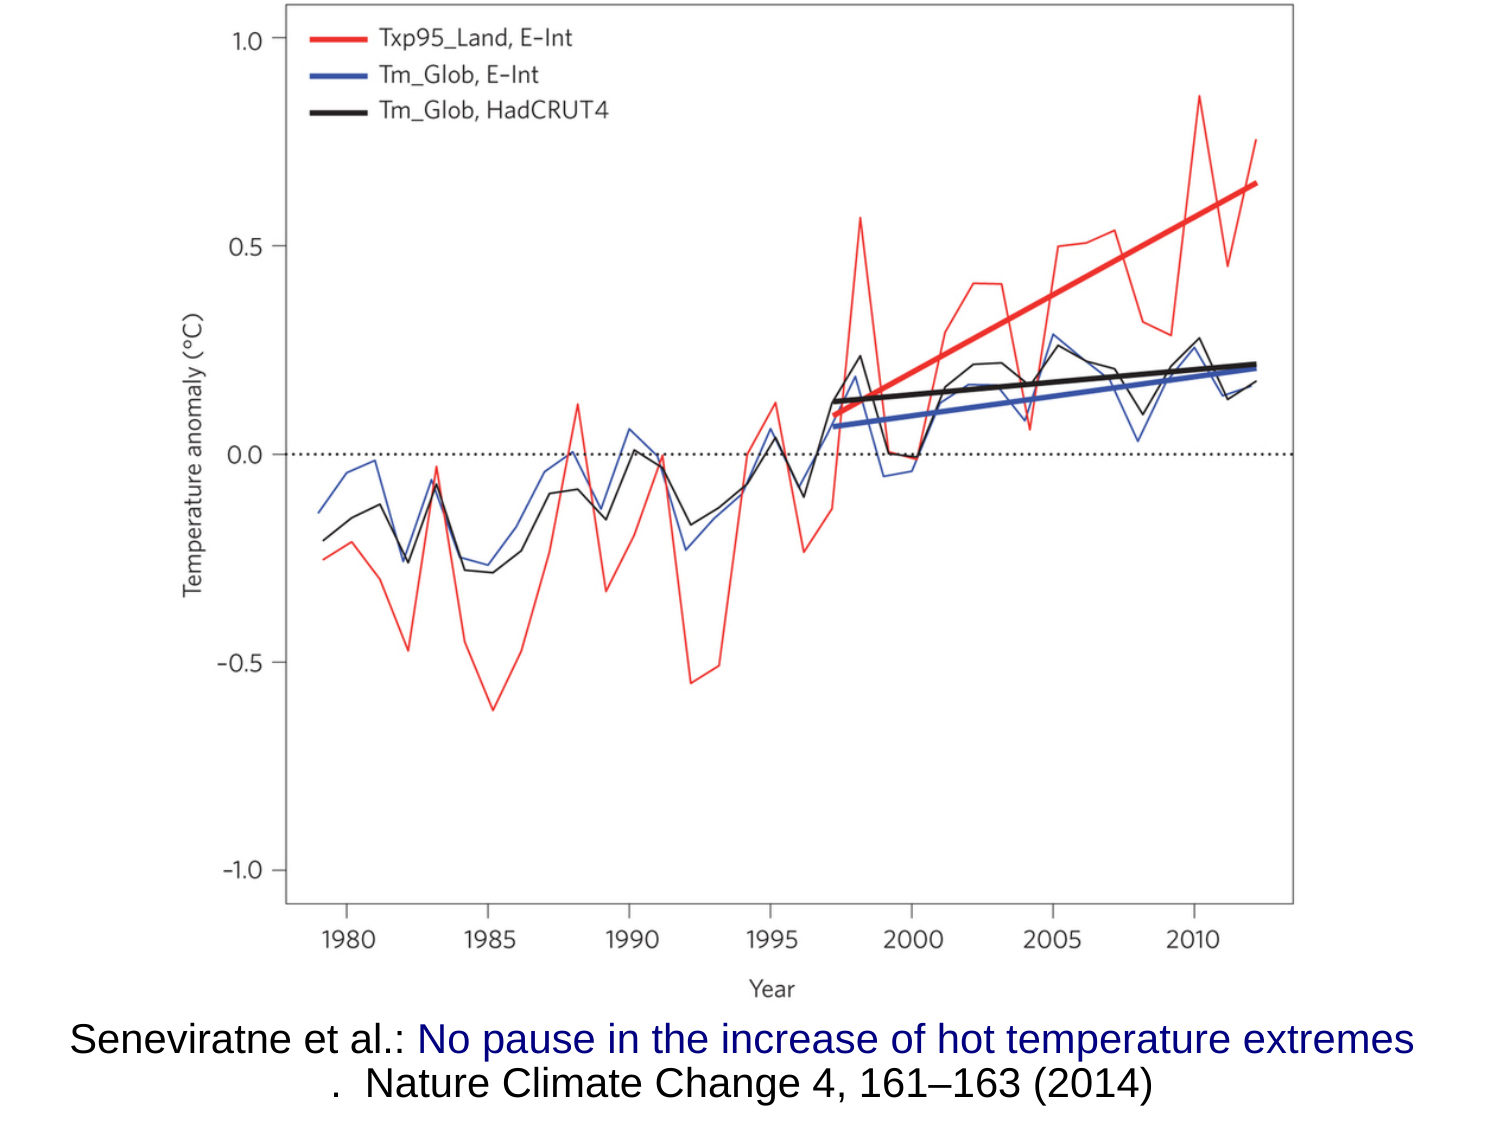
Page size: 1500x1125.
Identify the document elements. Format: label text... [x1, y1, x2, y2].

title Seneviratne et al.: No pause in the increase of hot temperature extremes. Nature Climate Change 4, 161–163 (2014) [67, 1003, 1418, 1122]
picture [177, 0, 1300, 1003]
